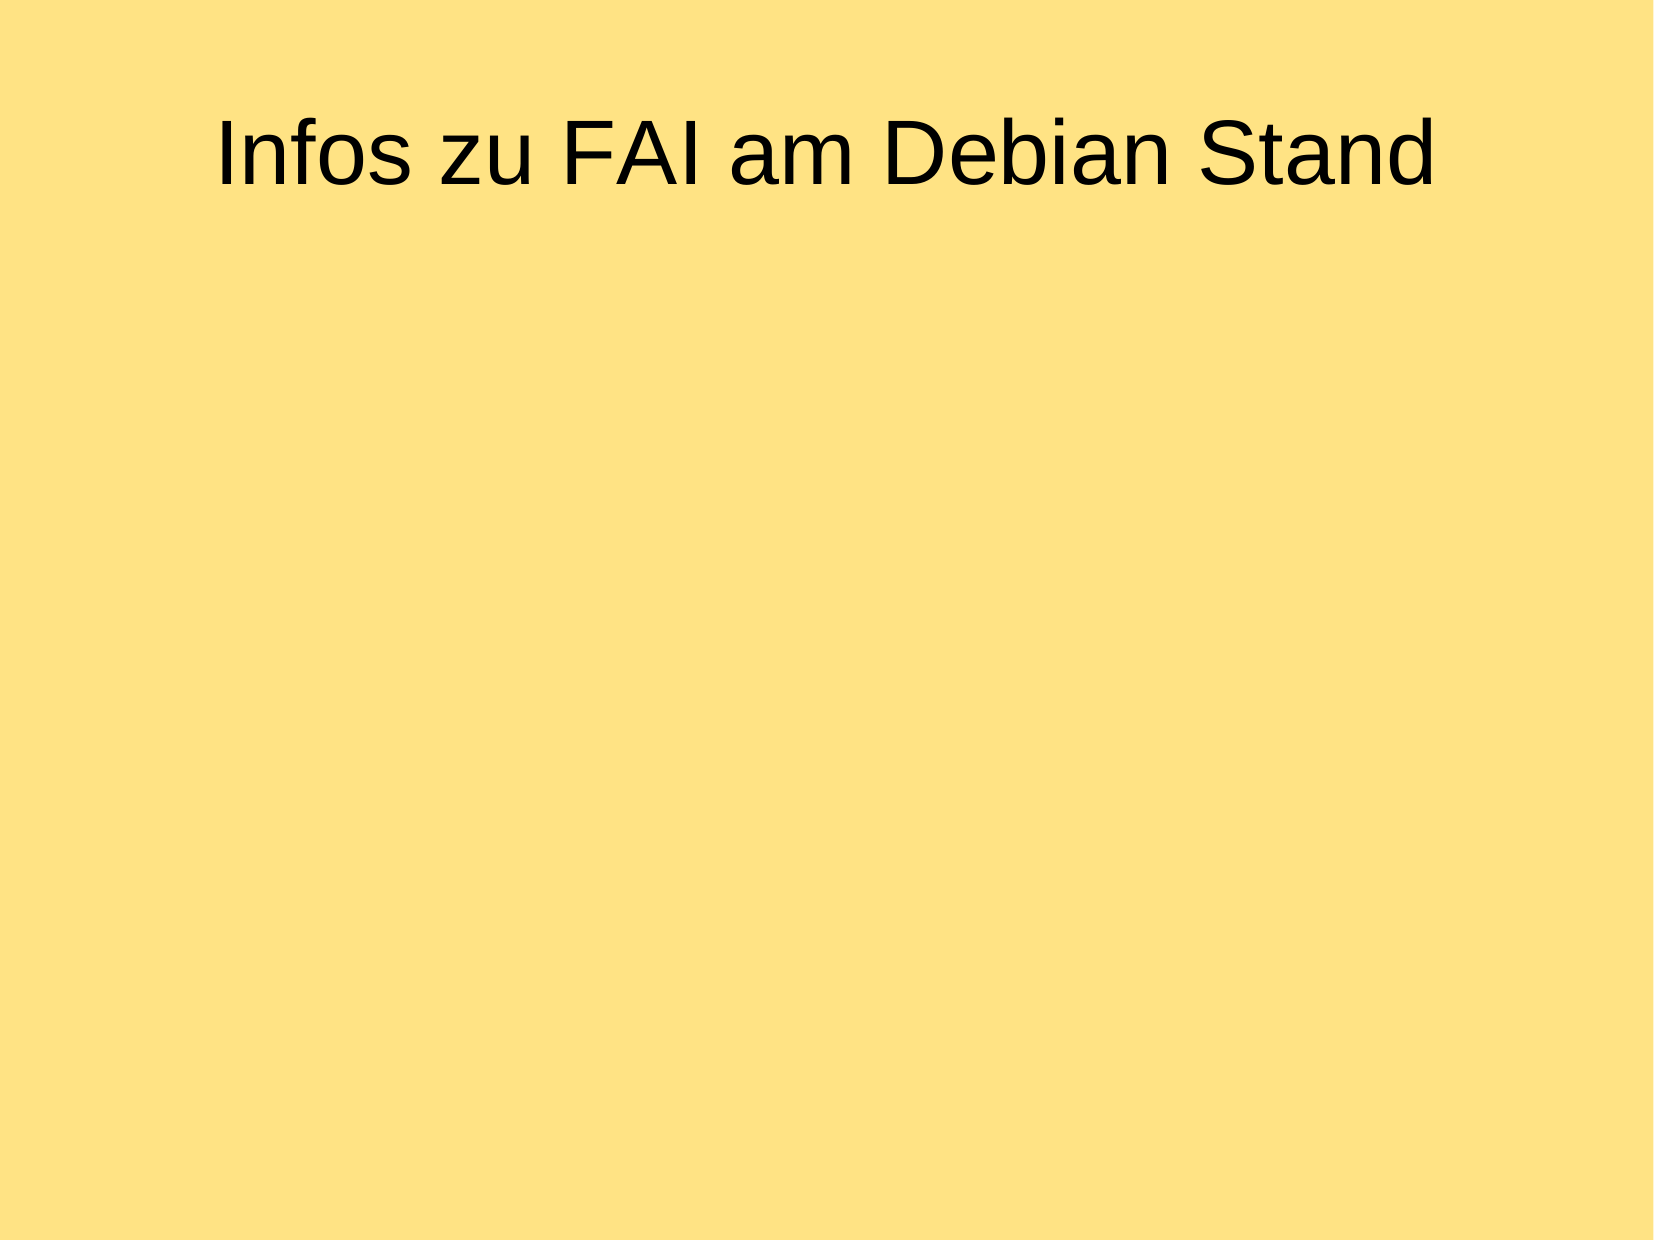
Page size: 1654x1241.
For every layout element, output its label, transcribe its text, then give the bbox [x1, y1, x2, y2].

title Infos zu FAI am Debian Stand [82, 49, 1571, 257]
